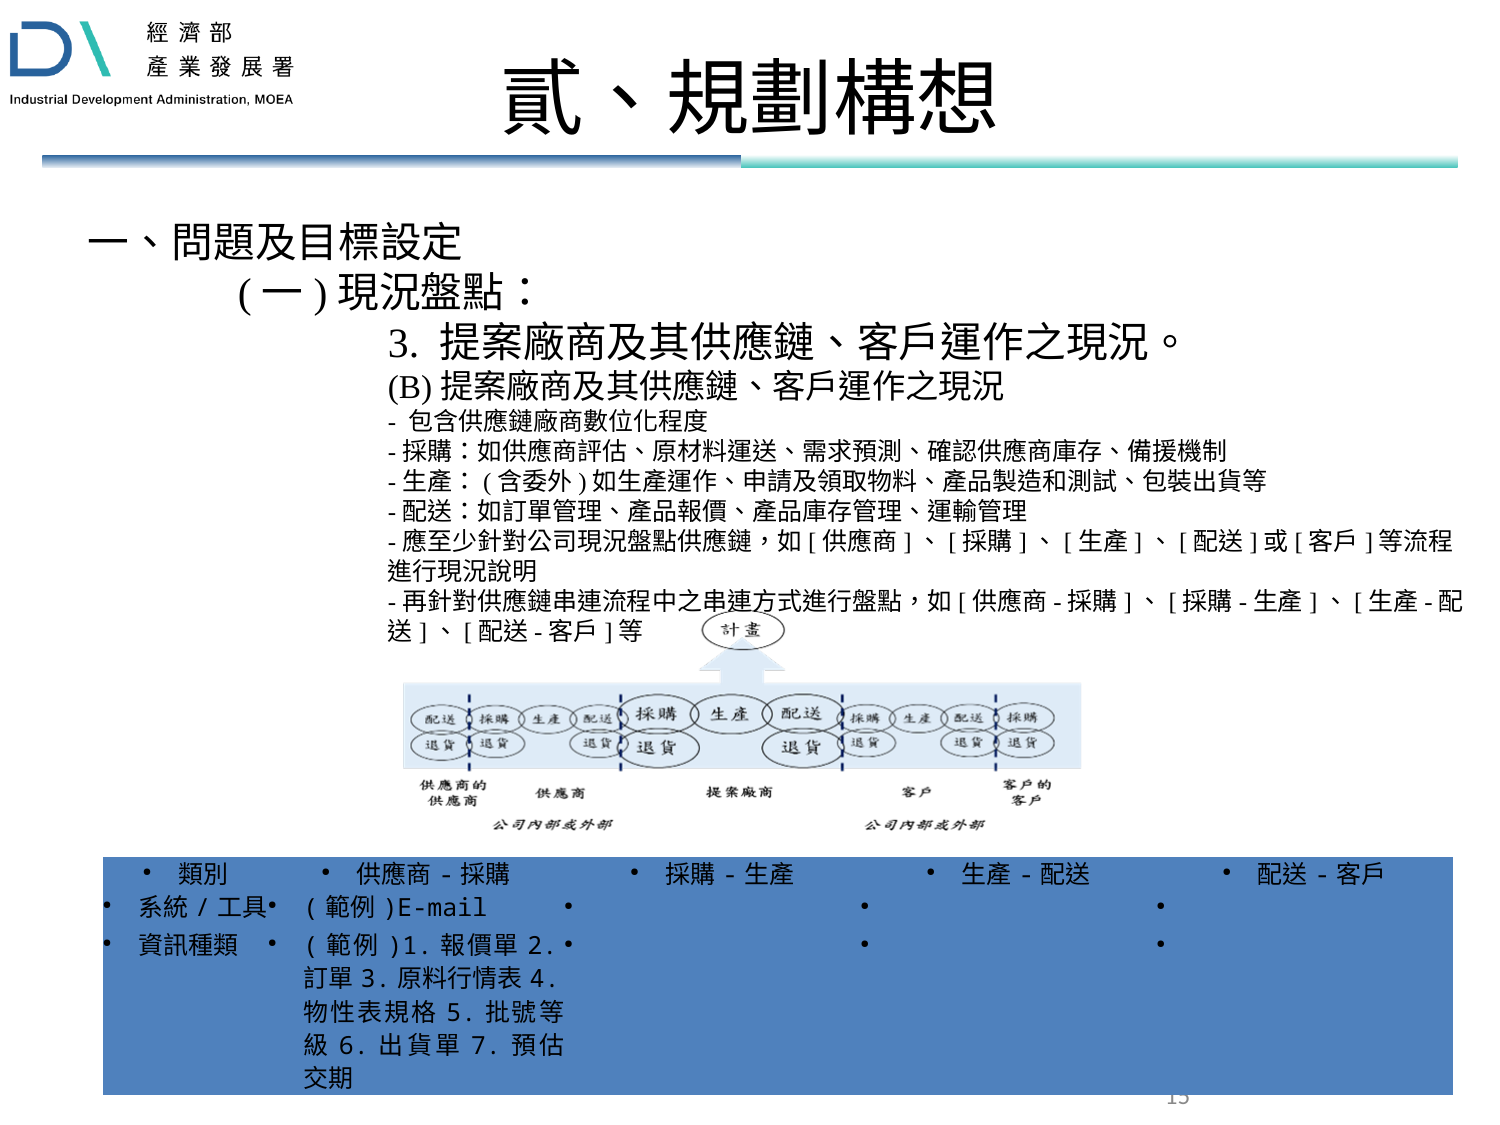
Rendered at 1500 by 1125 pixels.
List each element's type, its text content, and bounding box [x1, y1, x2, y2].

table_cell [860, 891, 1156, 928]
table_cell 系統/工具 [103, 891, 268, 928]
table_cell [564, 928, 860, 1095]
table_cell (範例)1.報價單2.訂單3.原料行情表4.物性表規格5.批號等級6.出貨單7.預估交期 [268, 928, 564, 1095]
table_cell [564, 891, 860, 928]
text_box 一、問題及目標設定 (一)現況盤點： 3. 提案廠商及其供應鏈、客戶運作之現況。 (B)提案廠商及其供應鏈、客戶運作之現況 - 包含供應鏈廠商數位化程度 -採購：如供應商評估、原材料運送、需求預測、確認供應商庫存、備援機制 -生產：(含委外)如生產運作、申請及領取物料、產品製造和測試、包裝出貨等 -配送：如訂單管理、產品報價、產品庫存管理、運輸管理 -應至少針對公司現況盤點供應鏈，如[供應商]、[採購]、[生產]、[配送]或[客戶]等流程進行現況說明 -再針對供應鏈串連流程中之串連方式進行盤點，如[供應商-採購]、[採購-生產]、[生產-配送]、[配送-客戶]等 [73, 208, 1482, 653]
table_header 配送-客戶 [1156, 857, 1453, 891]
table_cell [1156, 928, 1453, 1095]
text_box 15 [1149, 1065, 1500, 1125]
table_cell [1156, 891, 1453, 928]
table_header 採購-生產 [564, 857, 860, 891]
table_cell 資訊種類 [103, 928, 268, 1095]
table_cell (範例)E-mail [268, 891, 564, 928]
table_cell [860, 928, 1156, 1095]
table_header 生產-配送 [860, 857, 1156, 891]
picture [371, 610, 1129, 835]
title 貳、規劃構想 [75, 19, 1426, 171]
table_header 供應商-採購 [268, 857, 564, 891]
table_header 類別 [103, 857, 268, 891]
